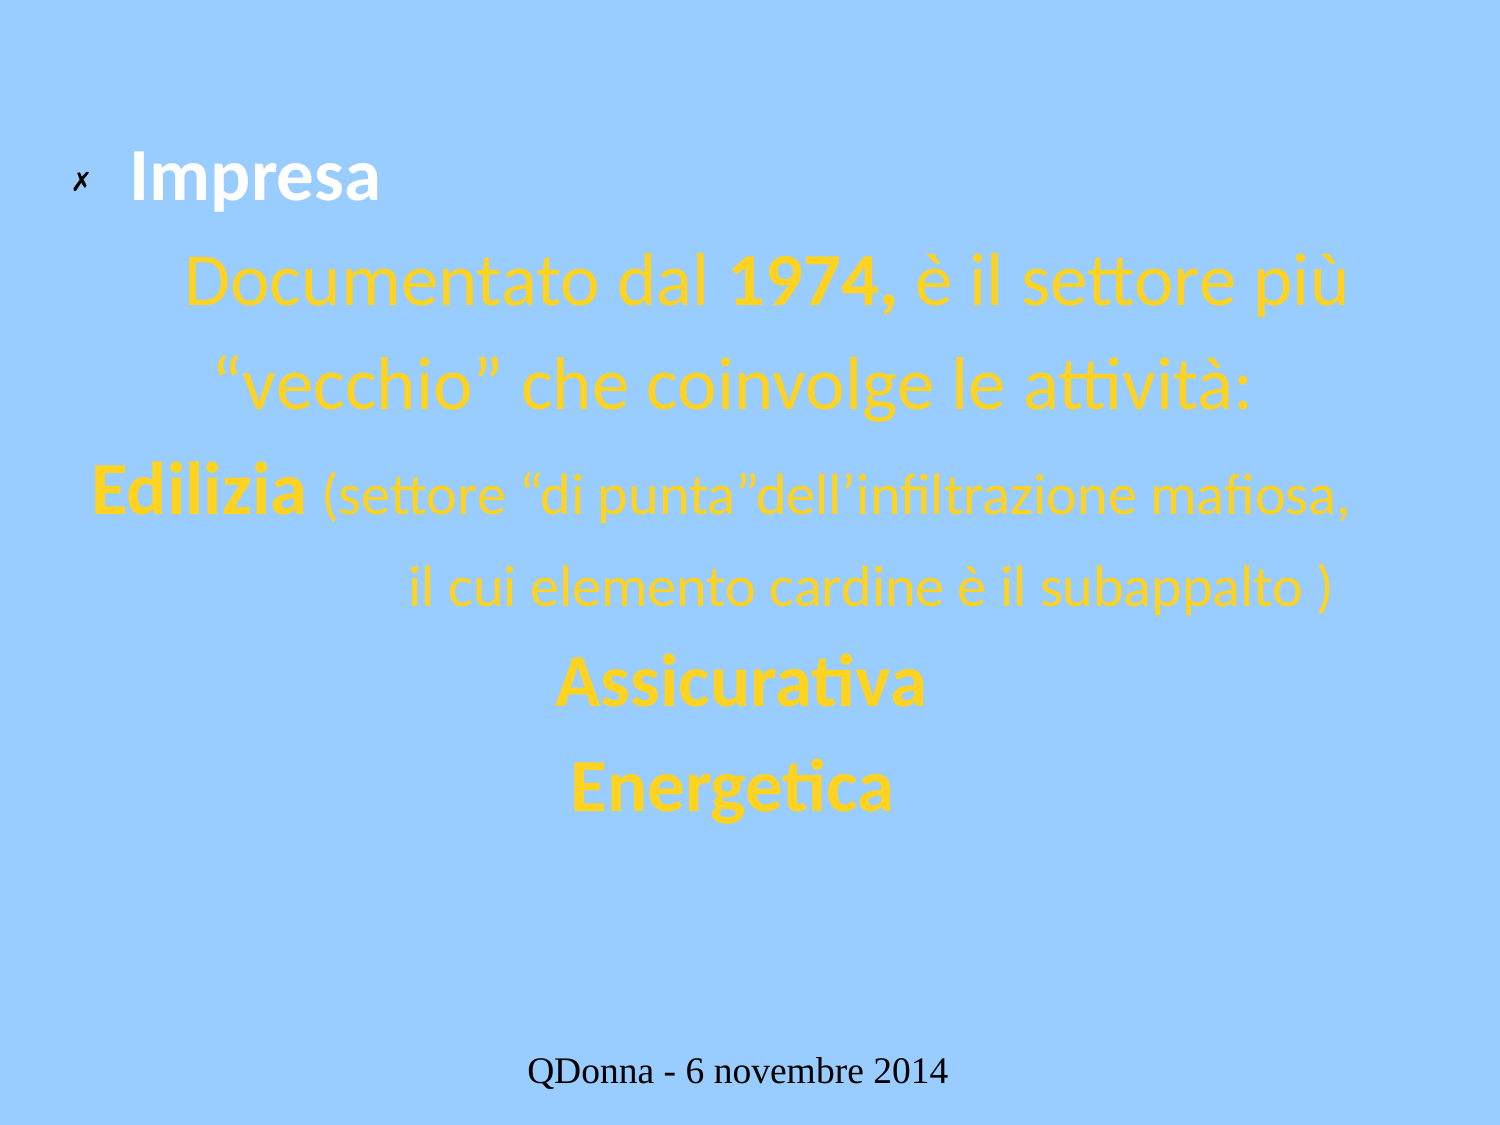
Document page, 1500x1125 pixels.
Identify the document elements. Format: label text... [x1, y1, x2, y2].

list Impresa Documentato dal 1974, è il settore più “vecchio” che coinvolge le attività: Edilizia (settore “di punta”dell’infiltrazione mafiosa, il cui elemento cardine è il subappalto ) Assicurativa Energetica [59, 136, 1407, 1004]
